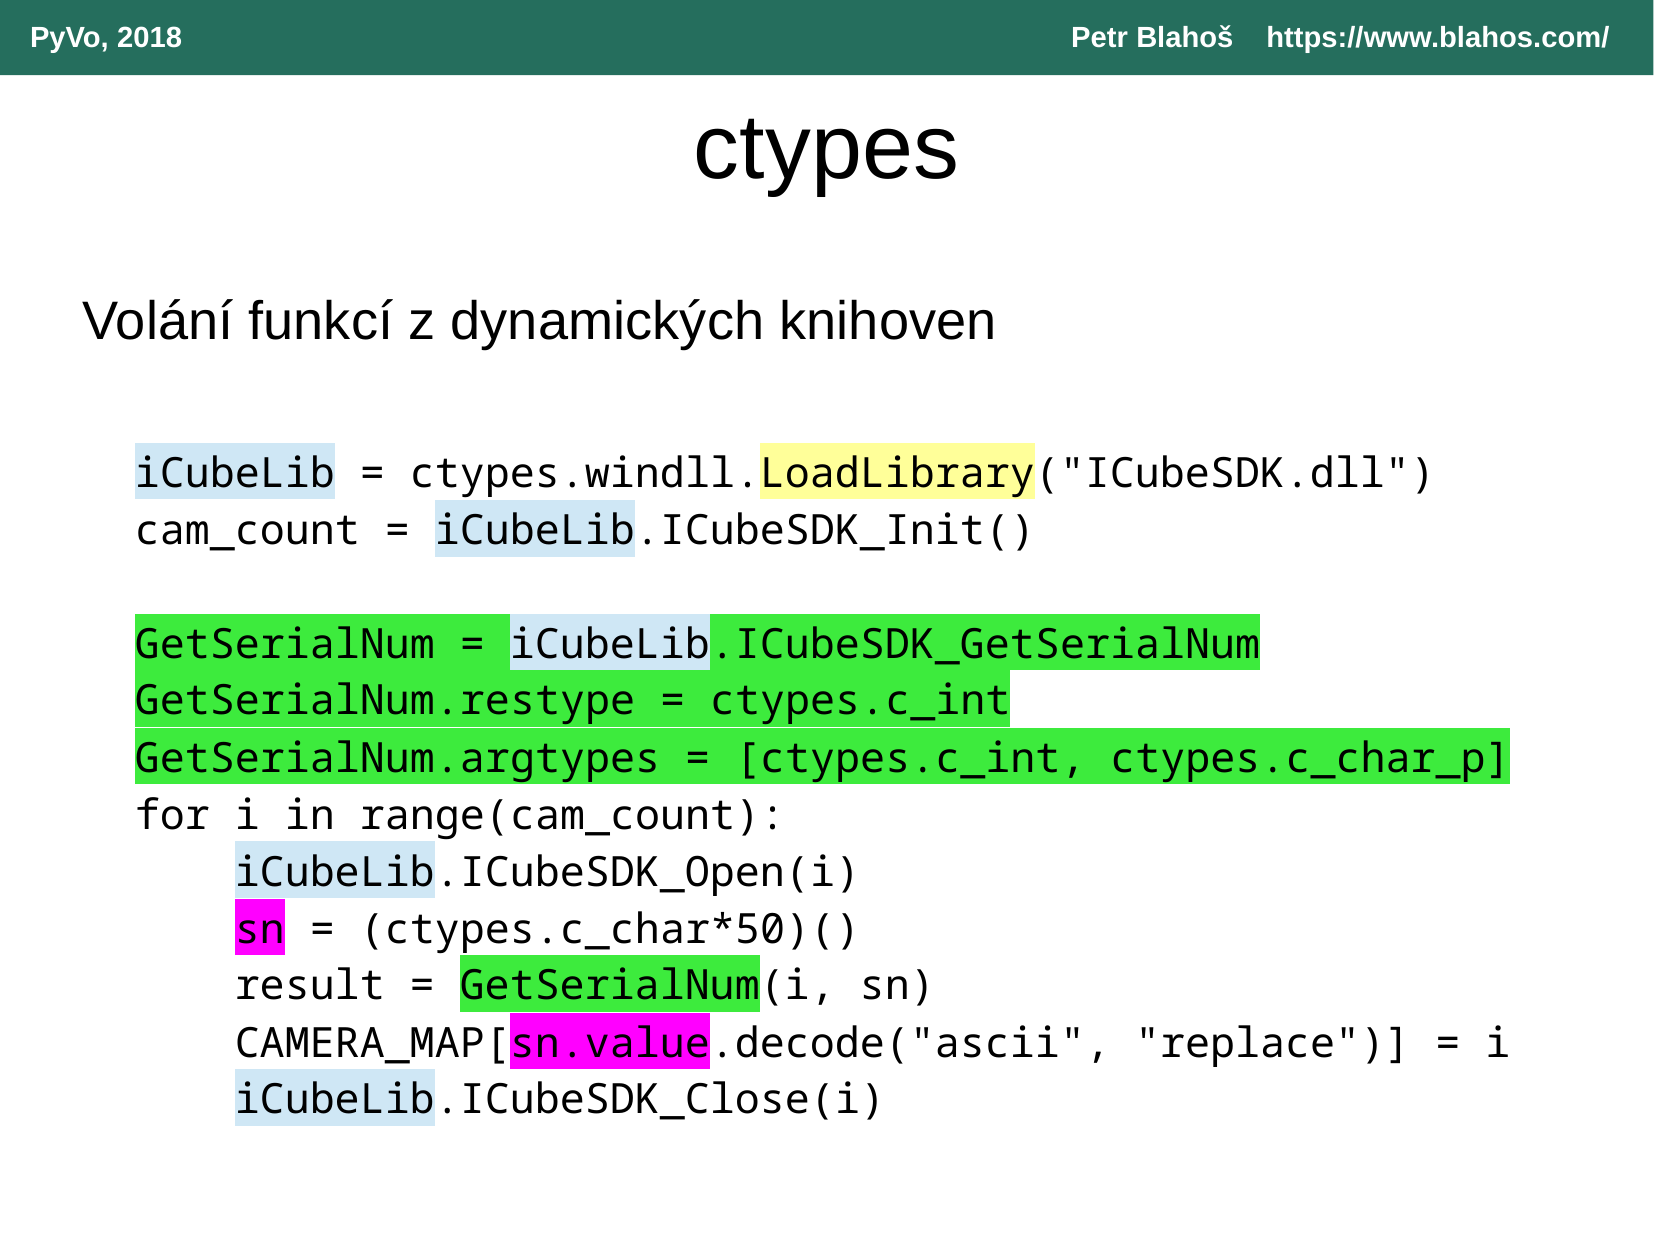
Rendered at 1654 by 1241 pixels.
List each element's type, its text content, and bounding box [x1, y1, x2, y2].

title ctypes [82, 43, 1571, 251]
list Volání funkcí z dynamických knihoven [82, 290, 1571, 1010]
text_box iCubeLib = ctypes.windll.LoadLibrary("ICubeSDK.dll") cam_count = iCubeLib.ICubeSDK_Init() GetSerialNum = iCubeLib.ICubeSDK_GetSerialNum GetSerialNum.restype = ctypes.c_int GetSerialNum.argtypes = [ctypes.c_int, ctypes.c_char_p] for i in range(cam_count): iCubeLib.ICubeSDK_Open(i) sn = (ctypes.c_char*50)() result = GetSerialNum(i, sn) CAMERA_MAP[sn.value.decode("ascii", "replace")] = i iCubeLib.ICubeSDK_Close(i) [120, 435, 1606, 1186]
